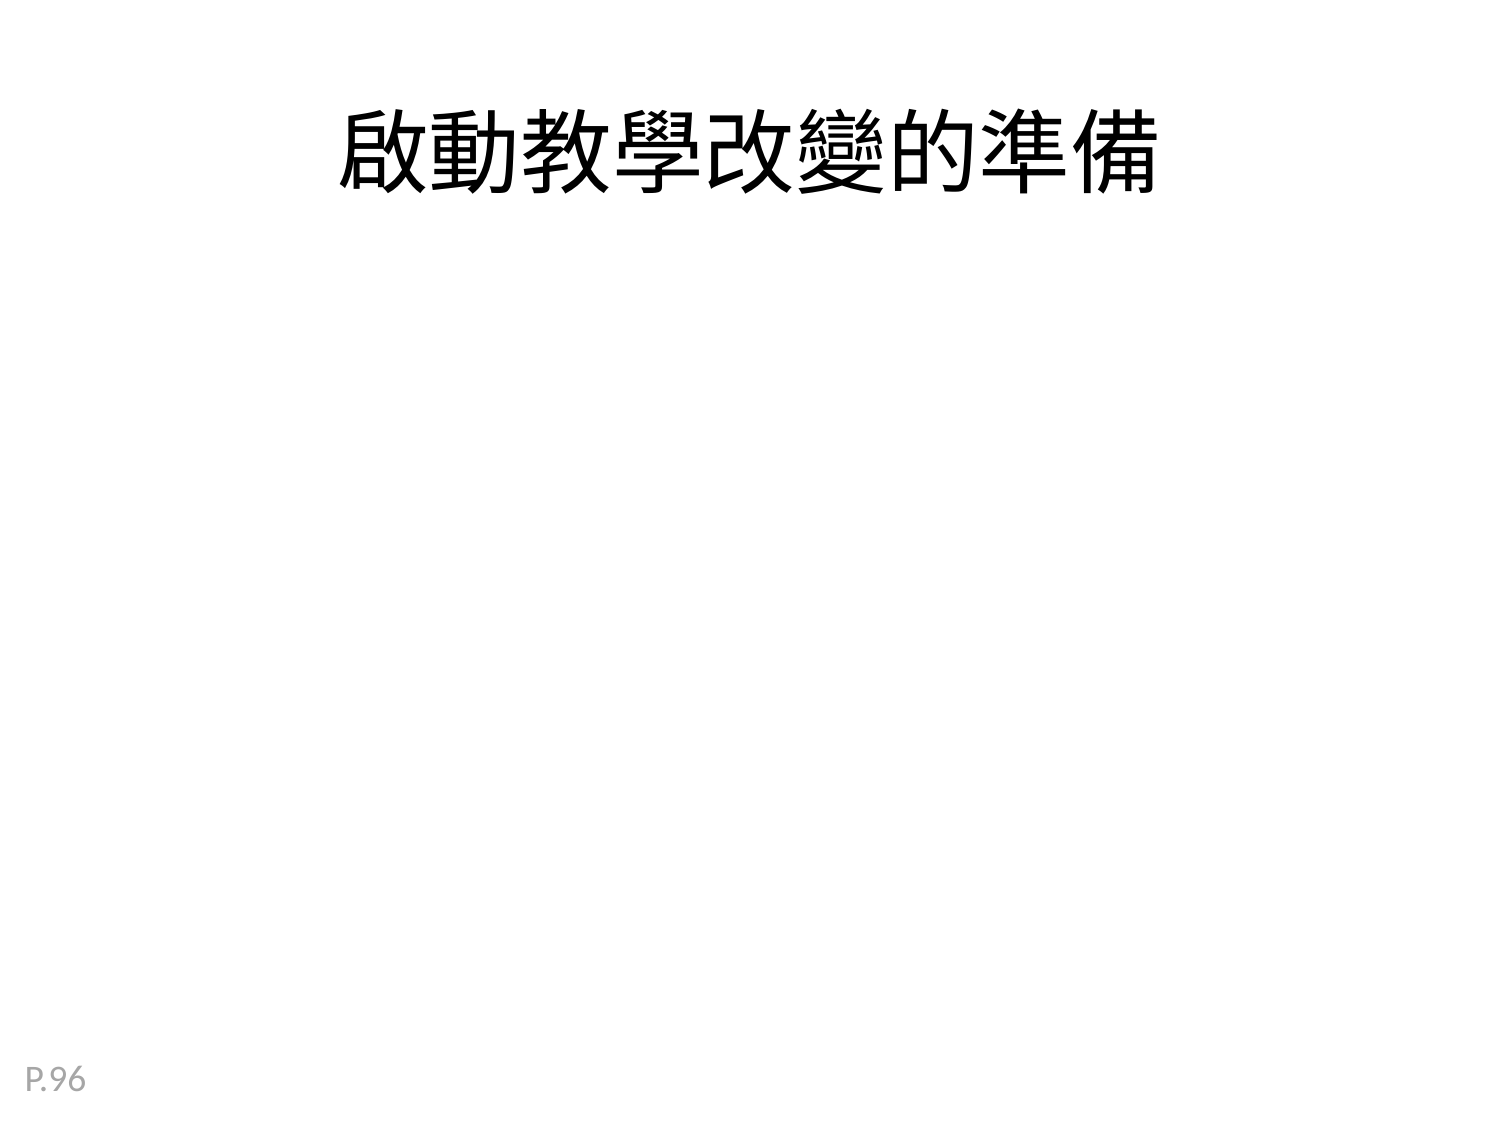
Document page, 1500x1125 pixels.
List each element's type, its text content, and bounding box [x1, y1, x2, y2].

title 啟動教學改變的準備 [75, 56, 1425, 244]
text_box P.96 [9, 1046, 102, 1107]
